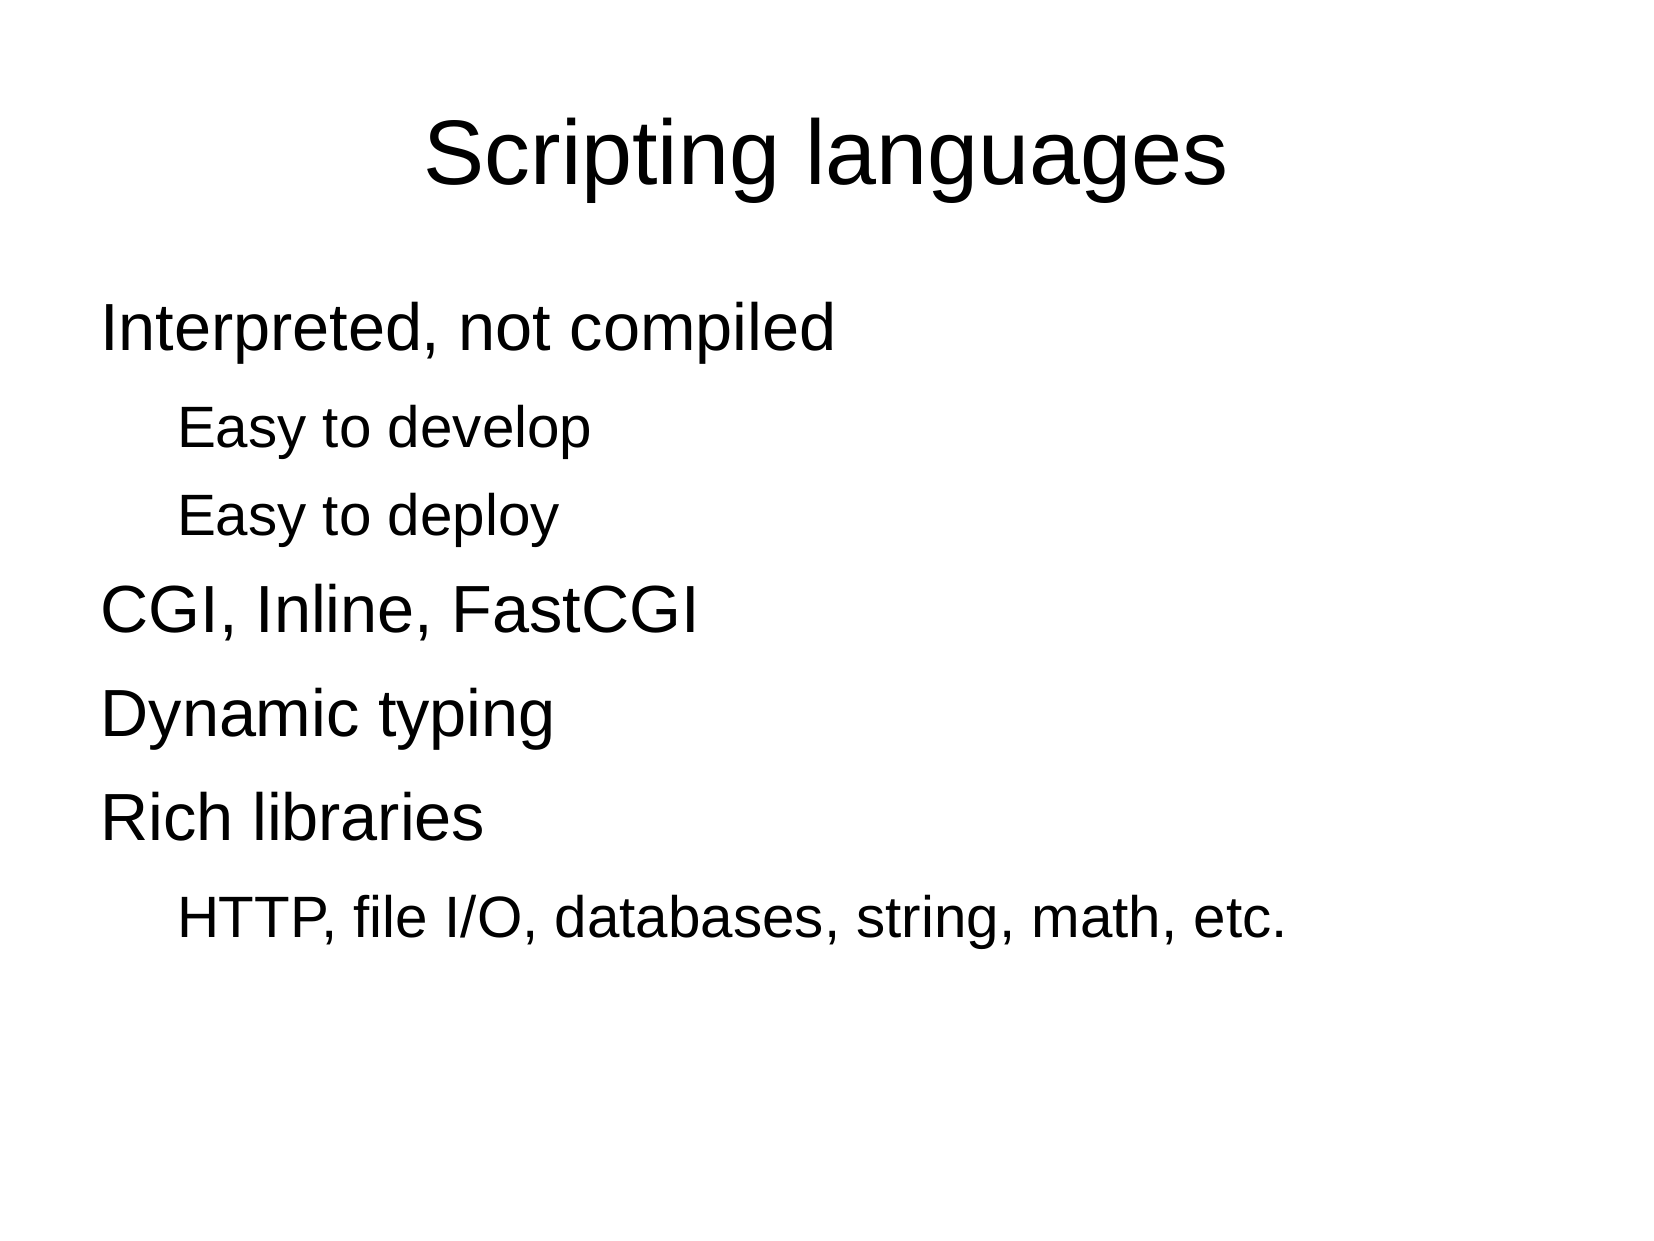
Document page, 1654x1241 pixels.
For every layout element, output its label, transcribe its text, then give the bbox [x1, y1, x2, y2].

list Interpreted, not compiled Easy to develop Easy to deploy CGI, Inline, FastCGI Dynamic typing Rich libraries HTTP, file I/O, databases, string, math, etc. [82, 290, 1571, 1094]
title Scripting languages [82, 56, 1571, 250]
